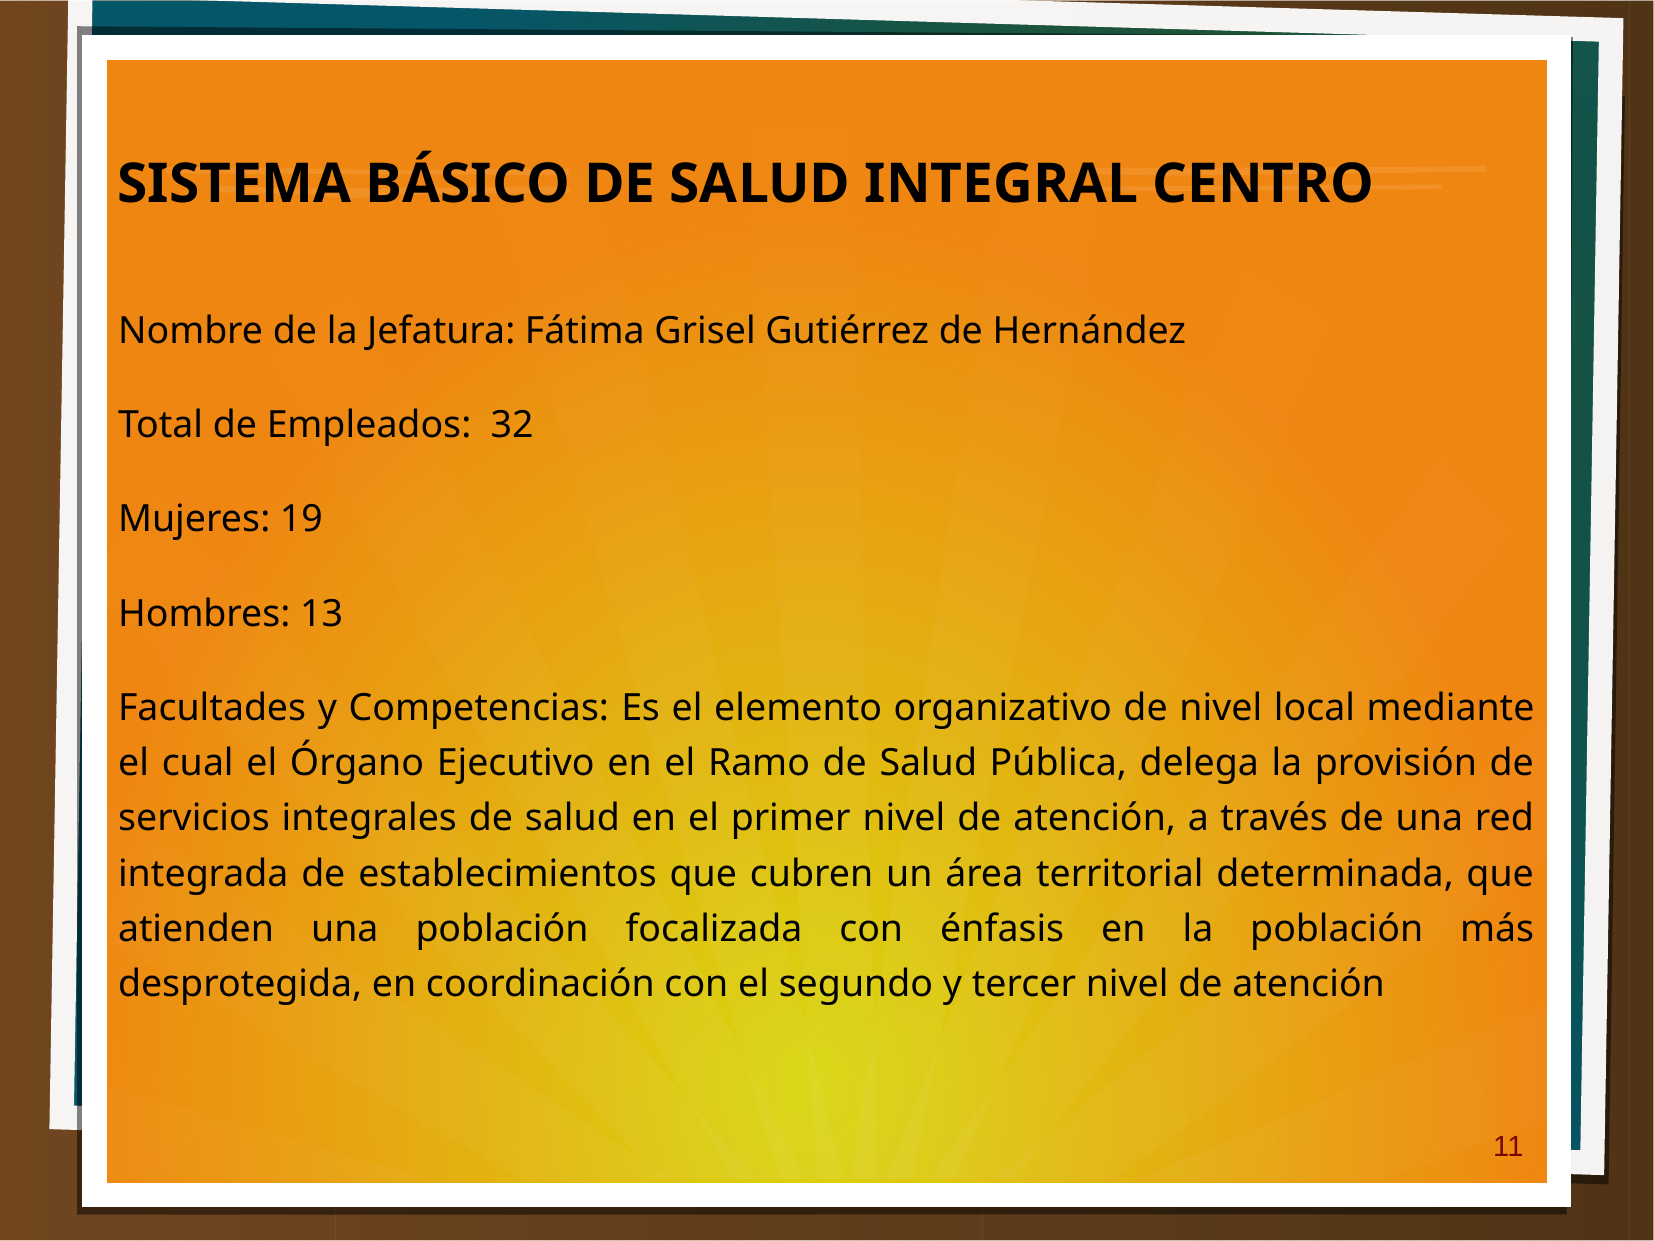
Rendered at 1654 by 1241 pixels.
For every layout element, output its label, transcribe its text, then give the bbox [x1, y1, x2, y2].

text_box Nombre de la Jefatura: Fátima Grisel Gutiérrez de Hernández Total de Empleados: 32 Mujeres: 19 Hombres: 13 Facultades y Competencias: Es el elemento organizativo de nivel local mediante el cual el Órgano Ejecutivo en el Ramo de Salud Pública, delega la provisión de servicios integrales de salud en el primer nivel de atención, a través de una red integrada de establecimientos que cubren un área territorial determinada, que atienden una población focalizada con énfasis en la población más desprotegida, en coordinación con el segundo y tercer nivel de atención [118, 299, 1536, 1019]
title SISTEMA BÁSICO DE SALUD INTEGRAL CENTRO [82, 30, 1412, 246]
